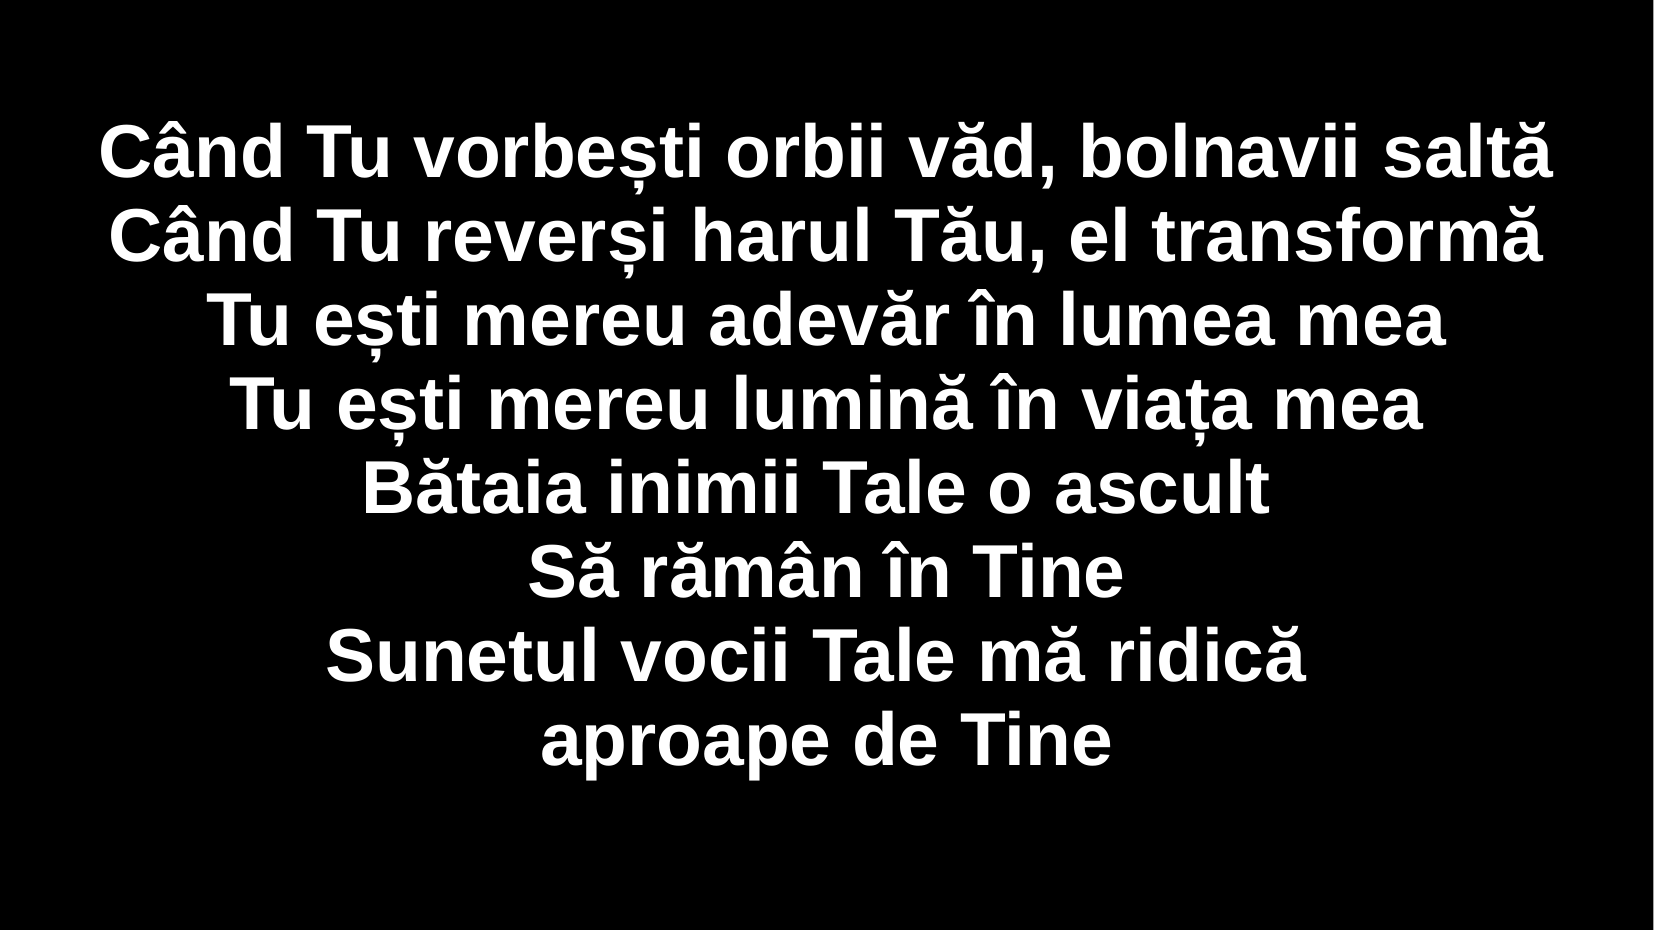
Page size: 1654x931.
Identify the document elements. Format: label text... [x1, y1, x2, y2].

text_box Când Tu vorbești orbii văd, bolnavii saltă Când Tu reverși harul Tău, el transformă Tu ești mereu adevăr în lumea mea Tu ești mereu lumină în viața mea Bătaia inimii Tale o ascult Să rămân în Tine Sunetul vocii Tale mă ridică aproape de Tine [82, 109, 1571, 866]
